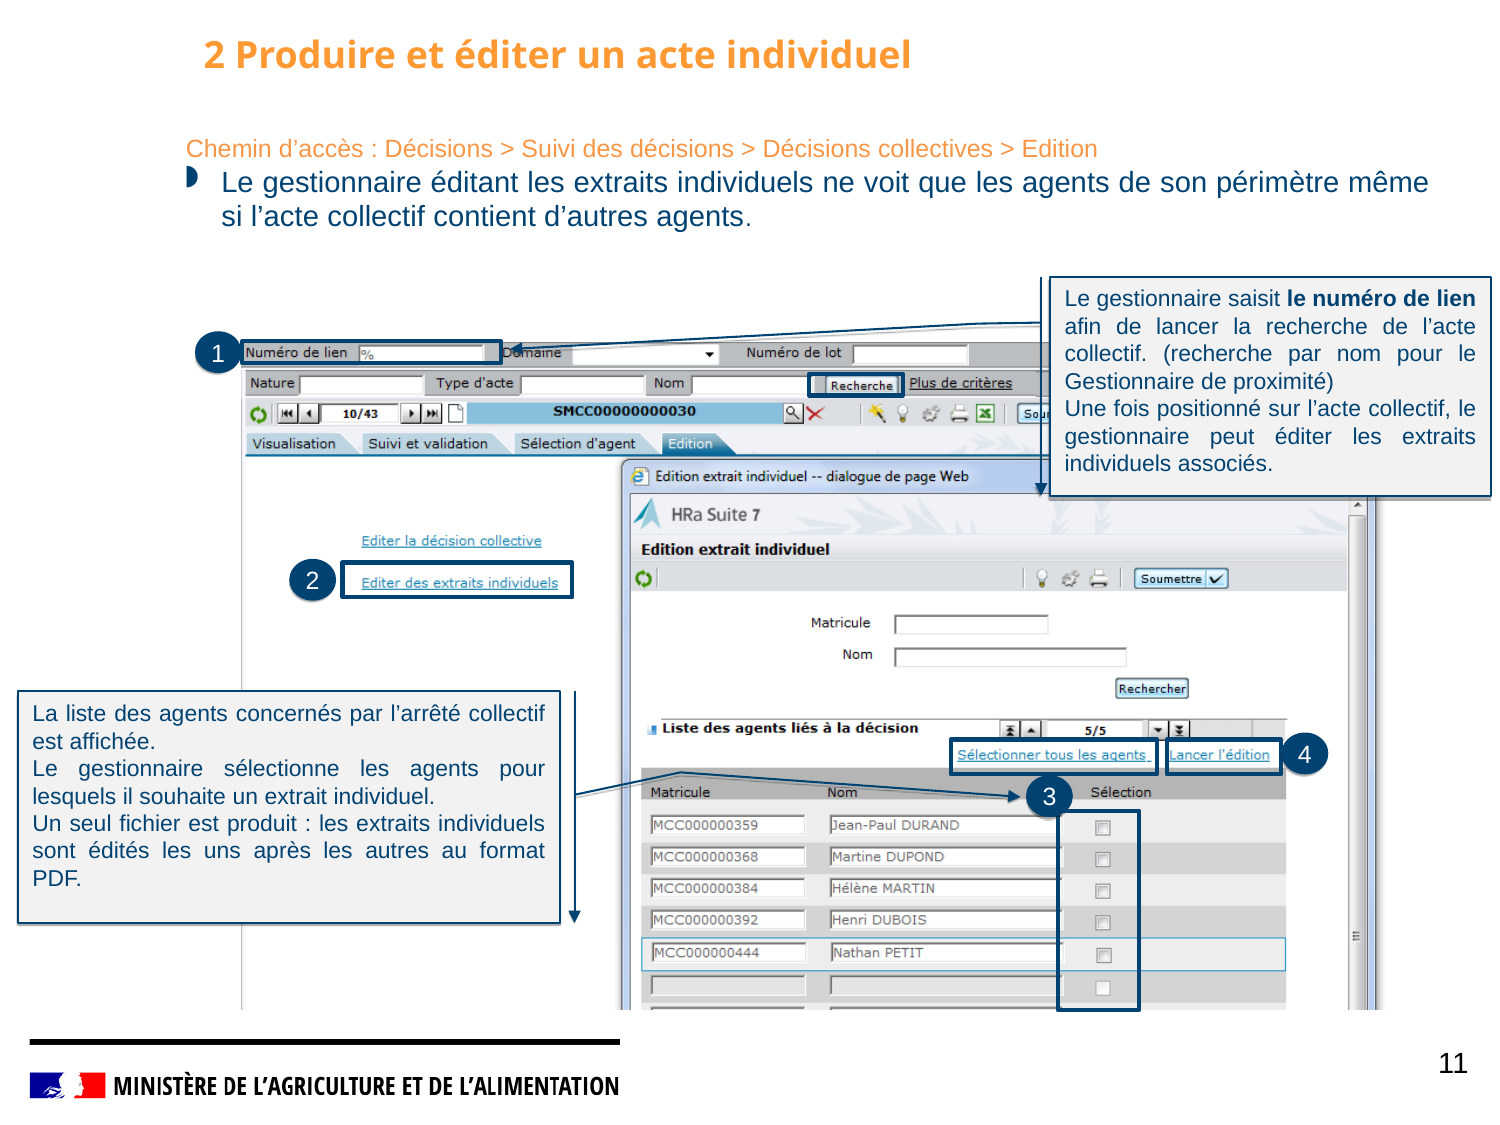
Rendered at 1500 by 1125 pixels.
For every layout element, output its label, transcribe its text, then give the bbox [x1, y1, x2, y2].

text_box La liste des agents concernés par l’arrêté collectif est affichée. Le gestionnaire sélectionne les agents pour lesquels il souhaite un extrait individuel. Un seul fichier est produit : les extraits individuels sont édités les uns après les autres au format PDF. [18, 691, 560, 923]
picture [29, 1039, 620, 1099]
text_box Chemin d’accès : Décisions > Suivi des décisions > Décisions collectives > Edition Le gestionnaire éditant les extraits individuels ne voit que les agents de son périmètre même si l’acte collectif contient d’autres agents. [953, 742, 1155, 772]
text_box Le gestionnaire saisit le numéro de lien afin de lancer la recherche de l’acte collectif. (recherche par nom pour le Gestionnaire de proximité) Une fois positionné sur l’acte collectif, le gestionnaire peut éditer les extraits individuels associés. [1050, 277, 1491, 496]
text_box 2 [289, 558, 337, 601]
text_box Chemin d’accès : Décisions > Suivi des décisions > Décisions collectives > Edition Le gestionnaire éditant les extraits individuels ne voit que les agents de son périmètre même si l’acte collectif contient d’autres agents. [1060, 813, 1137, 1008]
text_box 2 Produire et éditer un acte individuel [188, 23, 1323, 95]
text_box 3 [1026, 775, 1073, 818]
text_box 1 [195, 331, 242, 374]
text_box 4 [1281, 732, 1329, 775]
text_box Chemin d’accès : Décisions > Suivi des décisions > Décisions collectives > Edition Le gestionnaire éditant les extraits individuels ne voit que les agents de son périmètre même si l’acte collectif contient d’autres agents. [171, 125, 1446, 1008]
